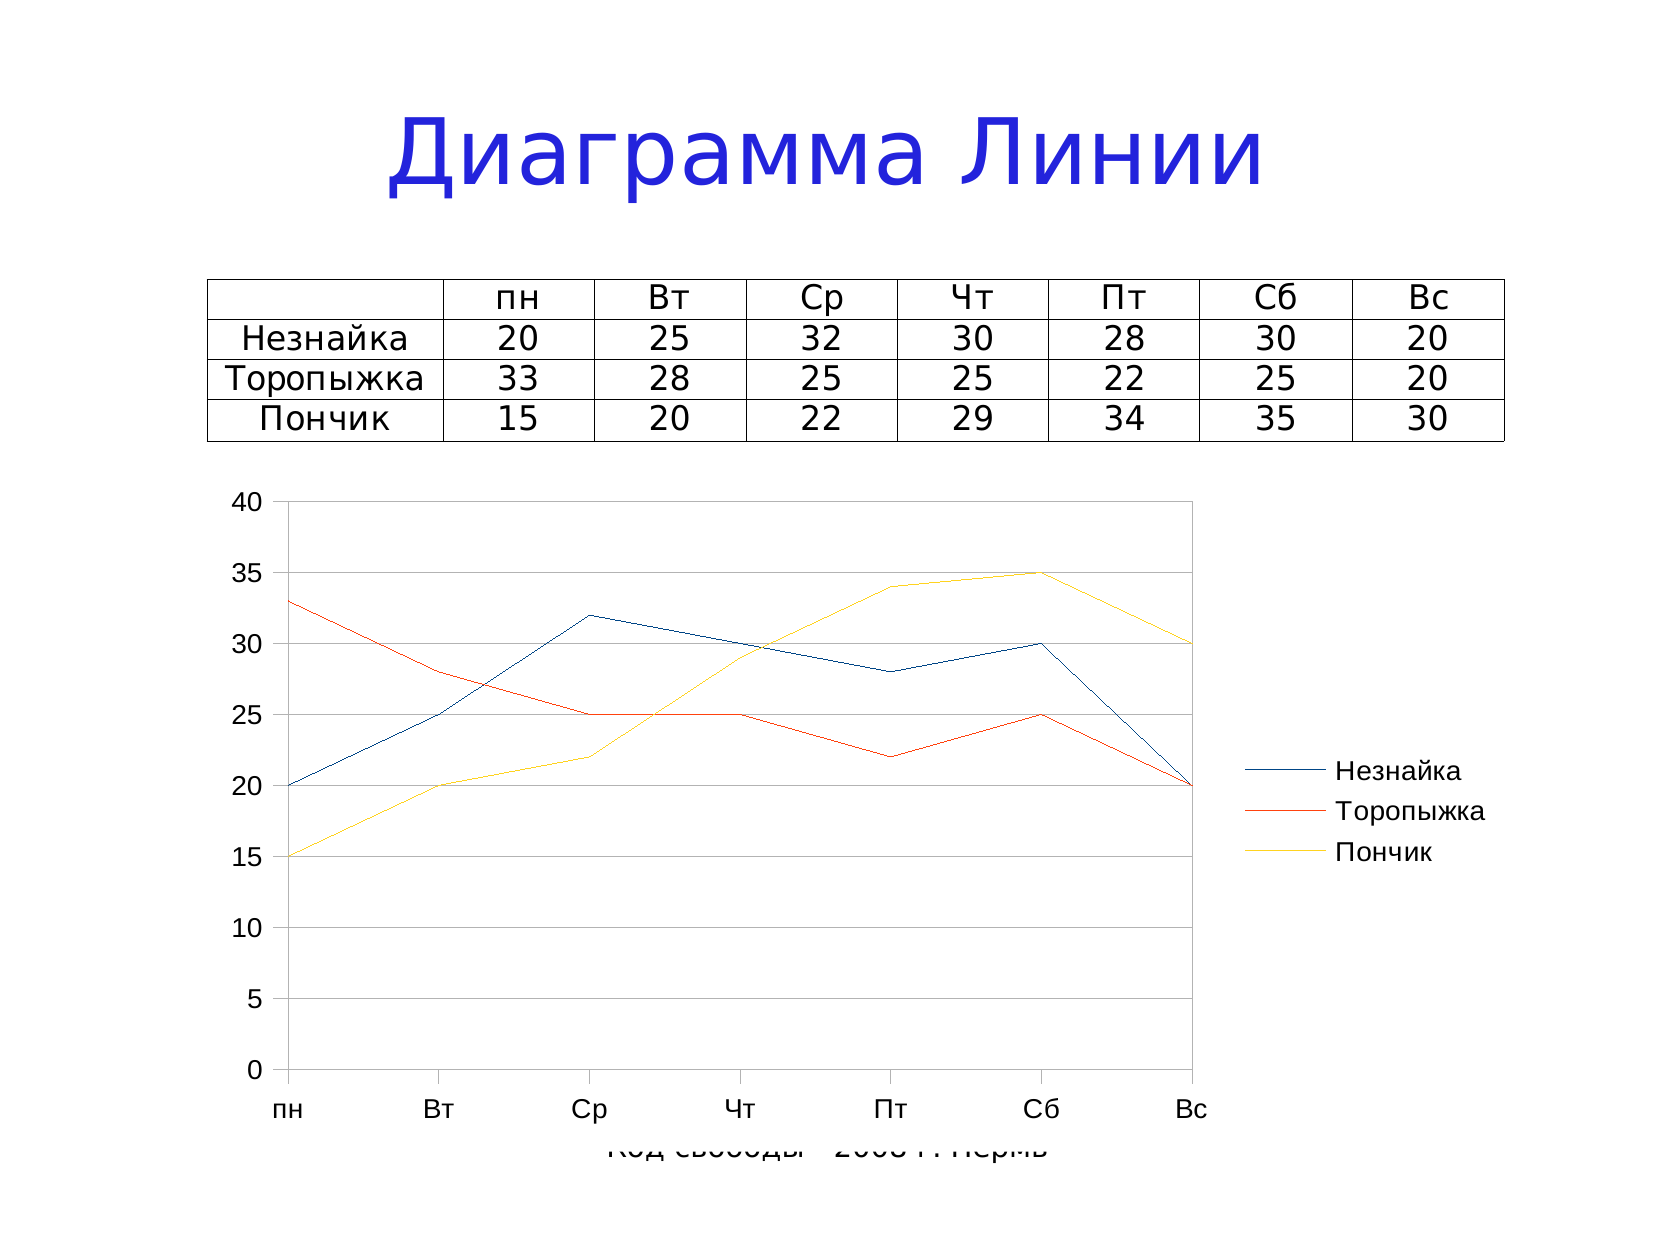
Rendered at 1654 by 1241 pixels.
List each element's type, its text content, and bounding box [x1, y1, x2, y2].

chart [205, 472, 1506, 1152]
chart [206, 279, 1506, 443]
title Диаграмма Линии [82, 56, 1571, 250]
